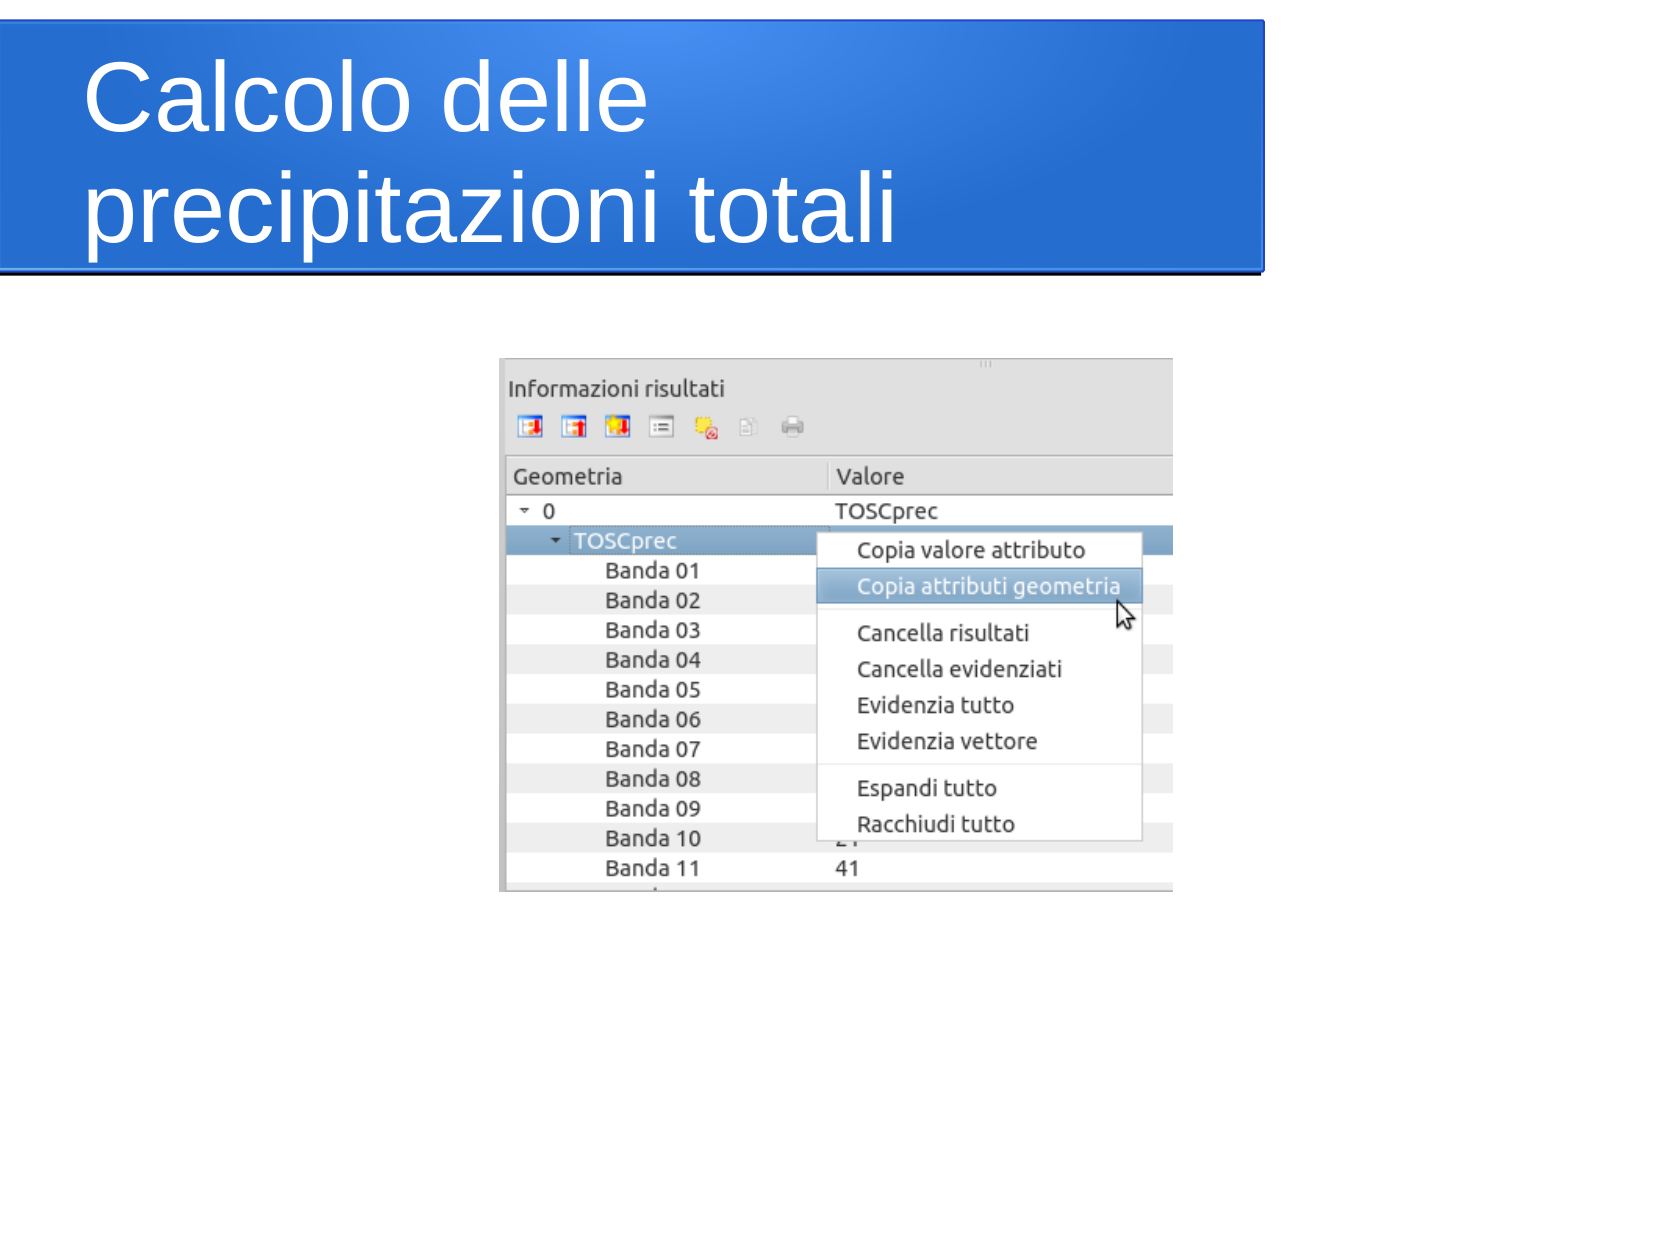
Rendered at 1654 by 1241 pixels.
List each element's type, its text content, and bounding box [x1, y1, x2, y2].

title Calcolo delle precipitazioni totali [82, 41, 1250, 265]
picture [499, 358, 1173, 892]
